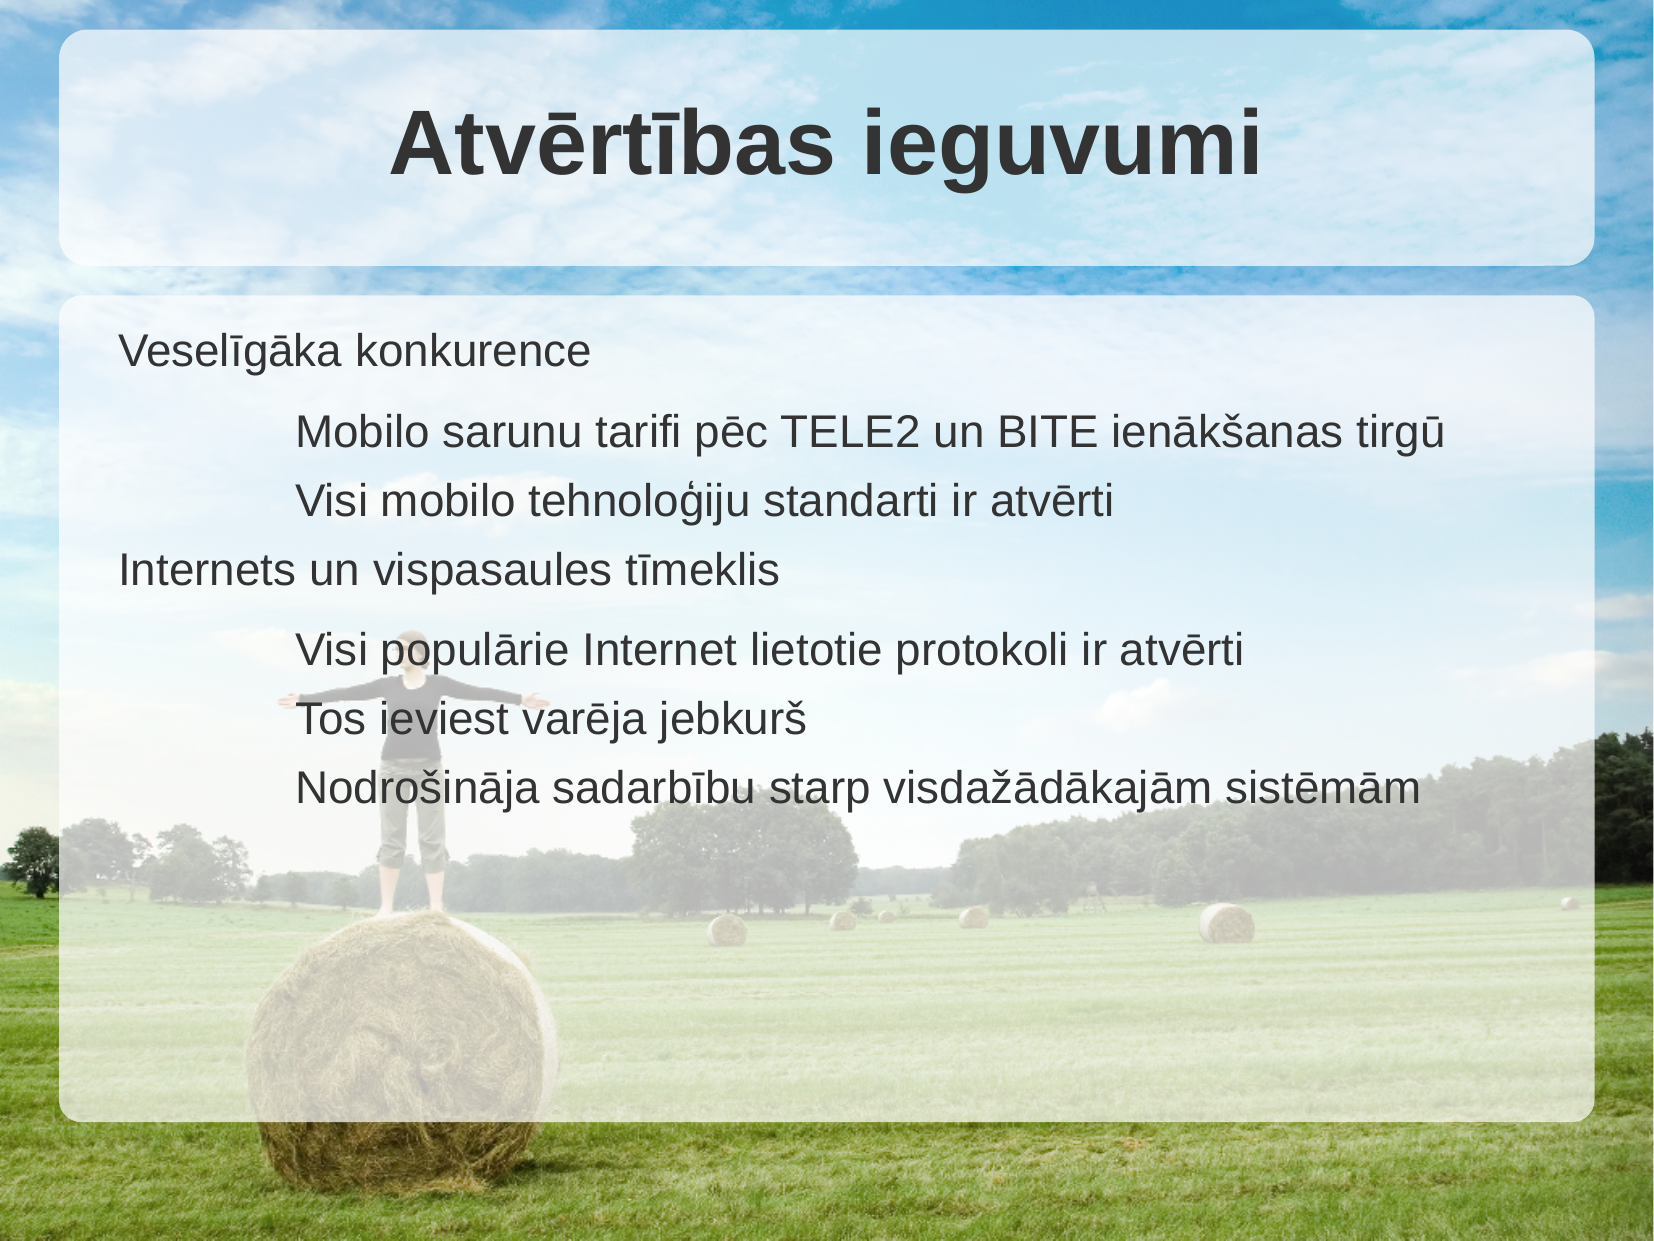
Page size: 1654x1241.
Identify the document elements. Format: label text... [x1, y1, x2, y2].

picture [0, 0, 1654, 1241]
list Veselīgāka konkurence Mobilo sarunu tarifi pēc TELE2 un BITE ienākšanas tirgū Visi mobilo tehnoloģiju standarti ir atvērti Internets un vispasaules tīmeklis Visi populārie Internet lietotie protokoli ir atvērti Tos ieviest varēja jebkurš Nodrošināja sadarbību starp visdažādākajām sistēmām [118, 324, 1571, 1109]
title Atvērtības ieguvumi [118, 49, 1536, 237]
